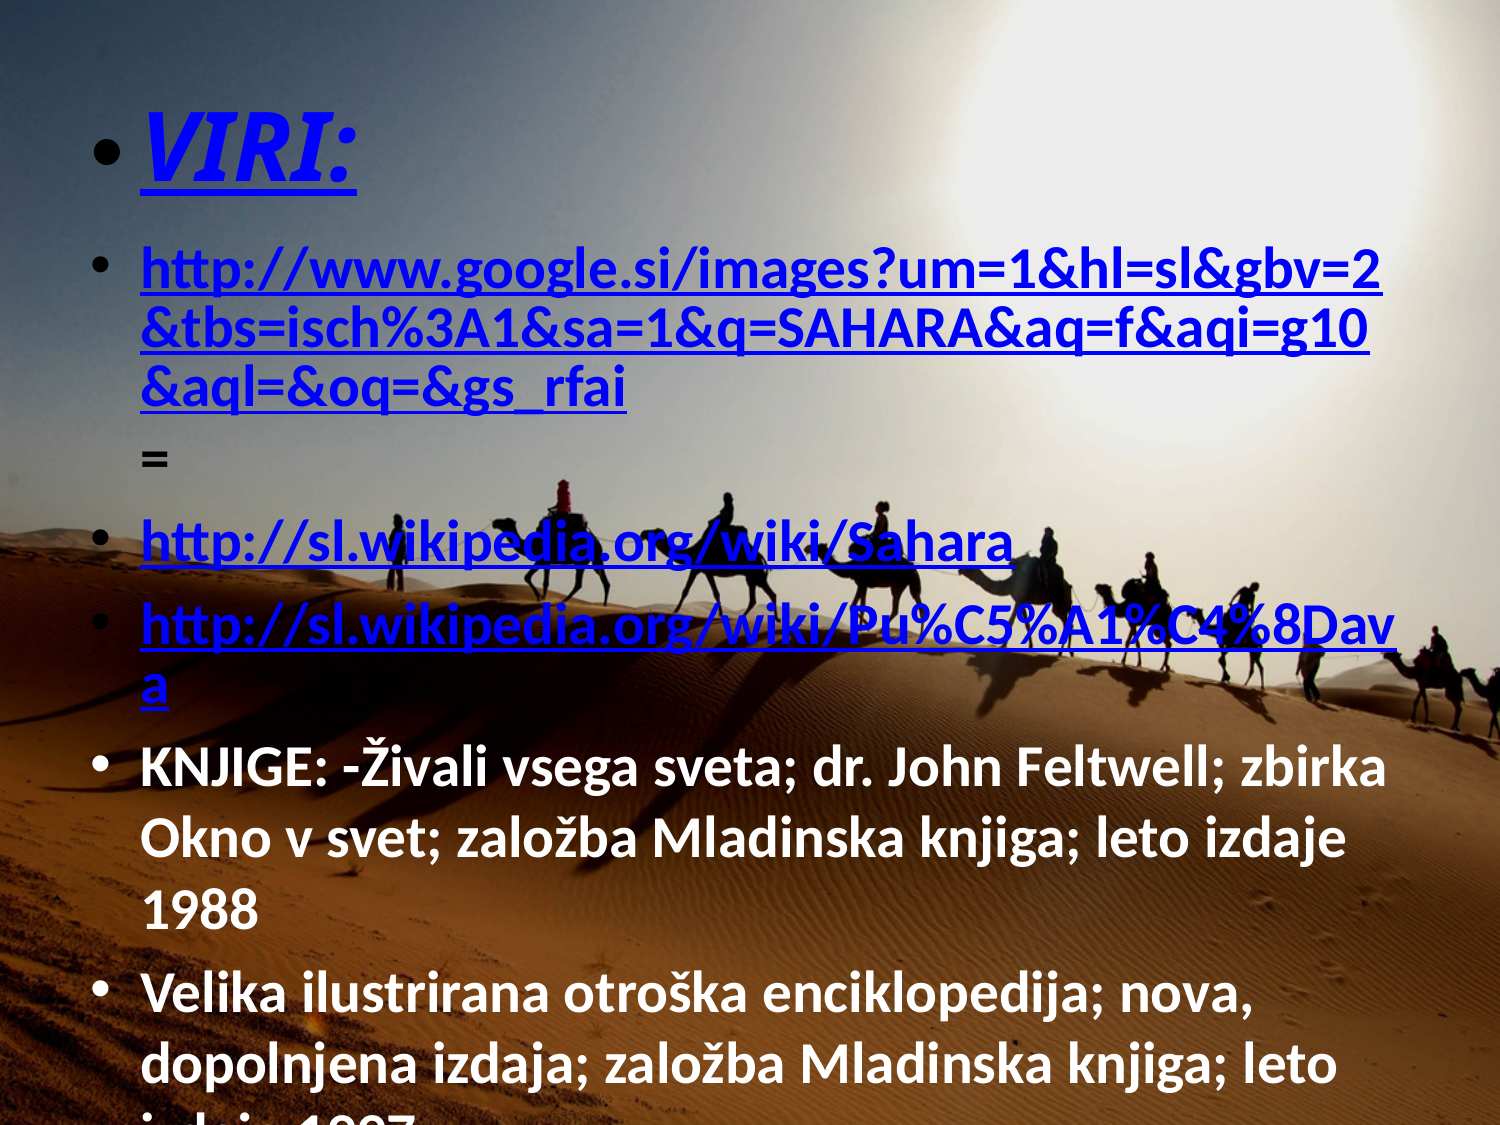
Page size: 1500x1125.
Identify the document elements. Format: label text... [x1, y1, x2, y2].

picture [367, 1121, 378, 1125]
list VIRI: http://www.google.si/images?um=1&hl=sl&gbv=2&tbs=isch%3A1&sa=1&q=SAHARA&aq=f&aqi=g10&aql=&oq=&gs_rfai= http://sl.wikipedia.org/wiki/Sahara http://sl.wikipedia.org/wiki/Pu%C5%A1%C4%8Dava KNJIGE: -Živali vsega sveta; dr. John Feltwell; zbirka Okno v svet; založba Mladinska knjiga; leto izdaje 1988 Velika ilustrirana otroška enciklopedija; nova, dopolnjena izdaja; založba Mladinska knjiga; leto izdaje 1997. [75, 78, 1425, 1005]
picture [337, 1121, 348, 1125]
picture [0, 0, 1500, 1125]
